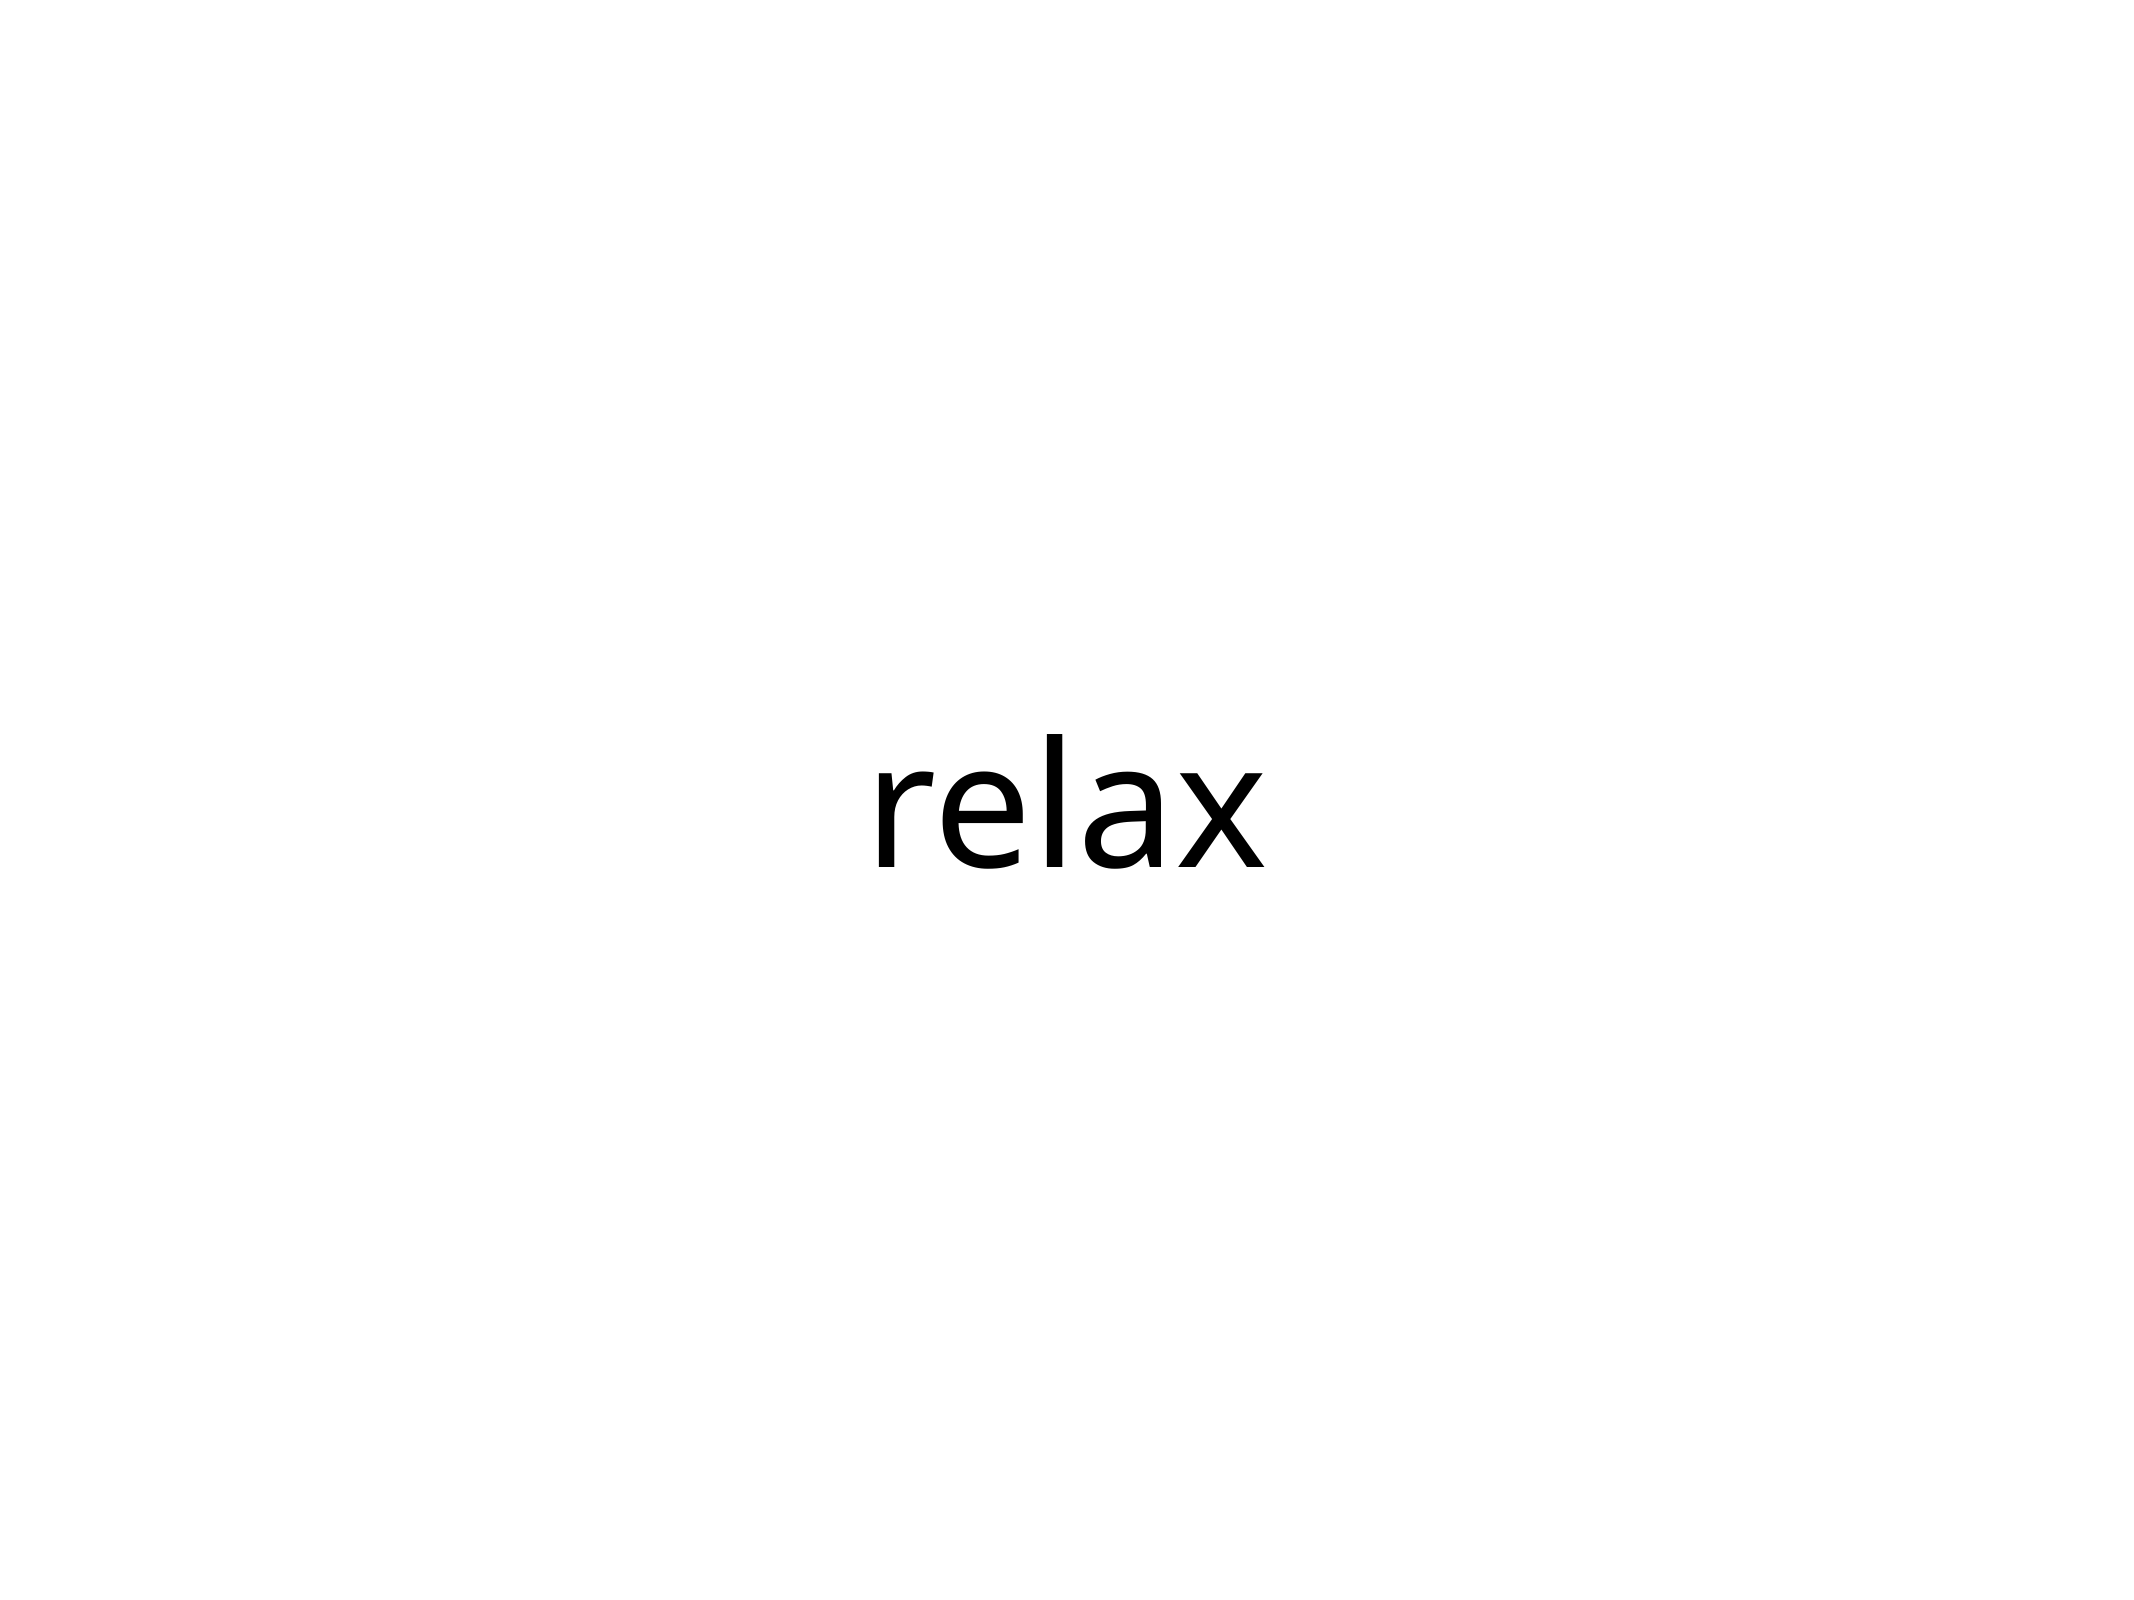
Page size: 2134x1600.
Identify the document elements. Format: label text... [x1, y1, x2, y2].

title relax [208, 487, 1925, 1113]
